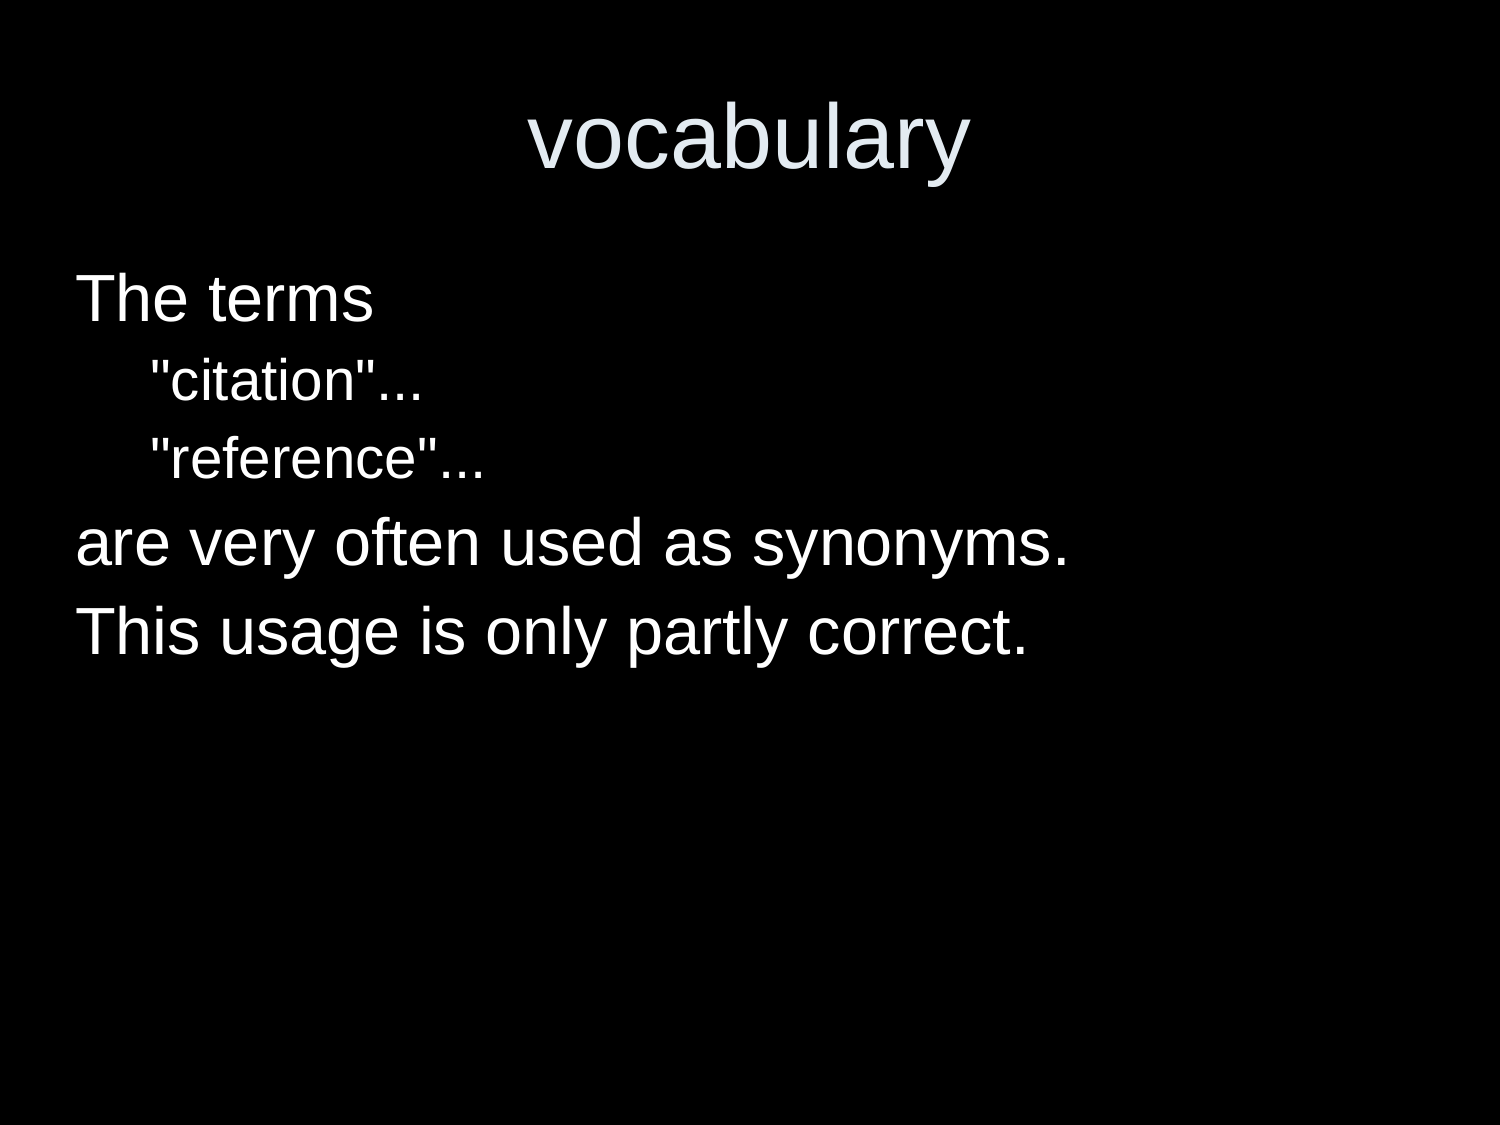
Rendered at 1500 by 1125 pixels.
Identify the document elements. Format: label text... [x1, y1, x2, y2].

title vocabulary [75, 28, 1426, 250]
list The terms "citation"... "reference"... are very often used as synonyms. This usage is only partly correct. [75, 262, 1426, 991]
